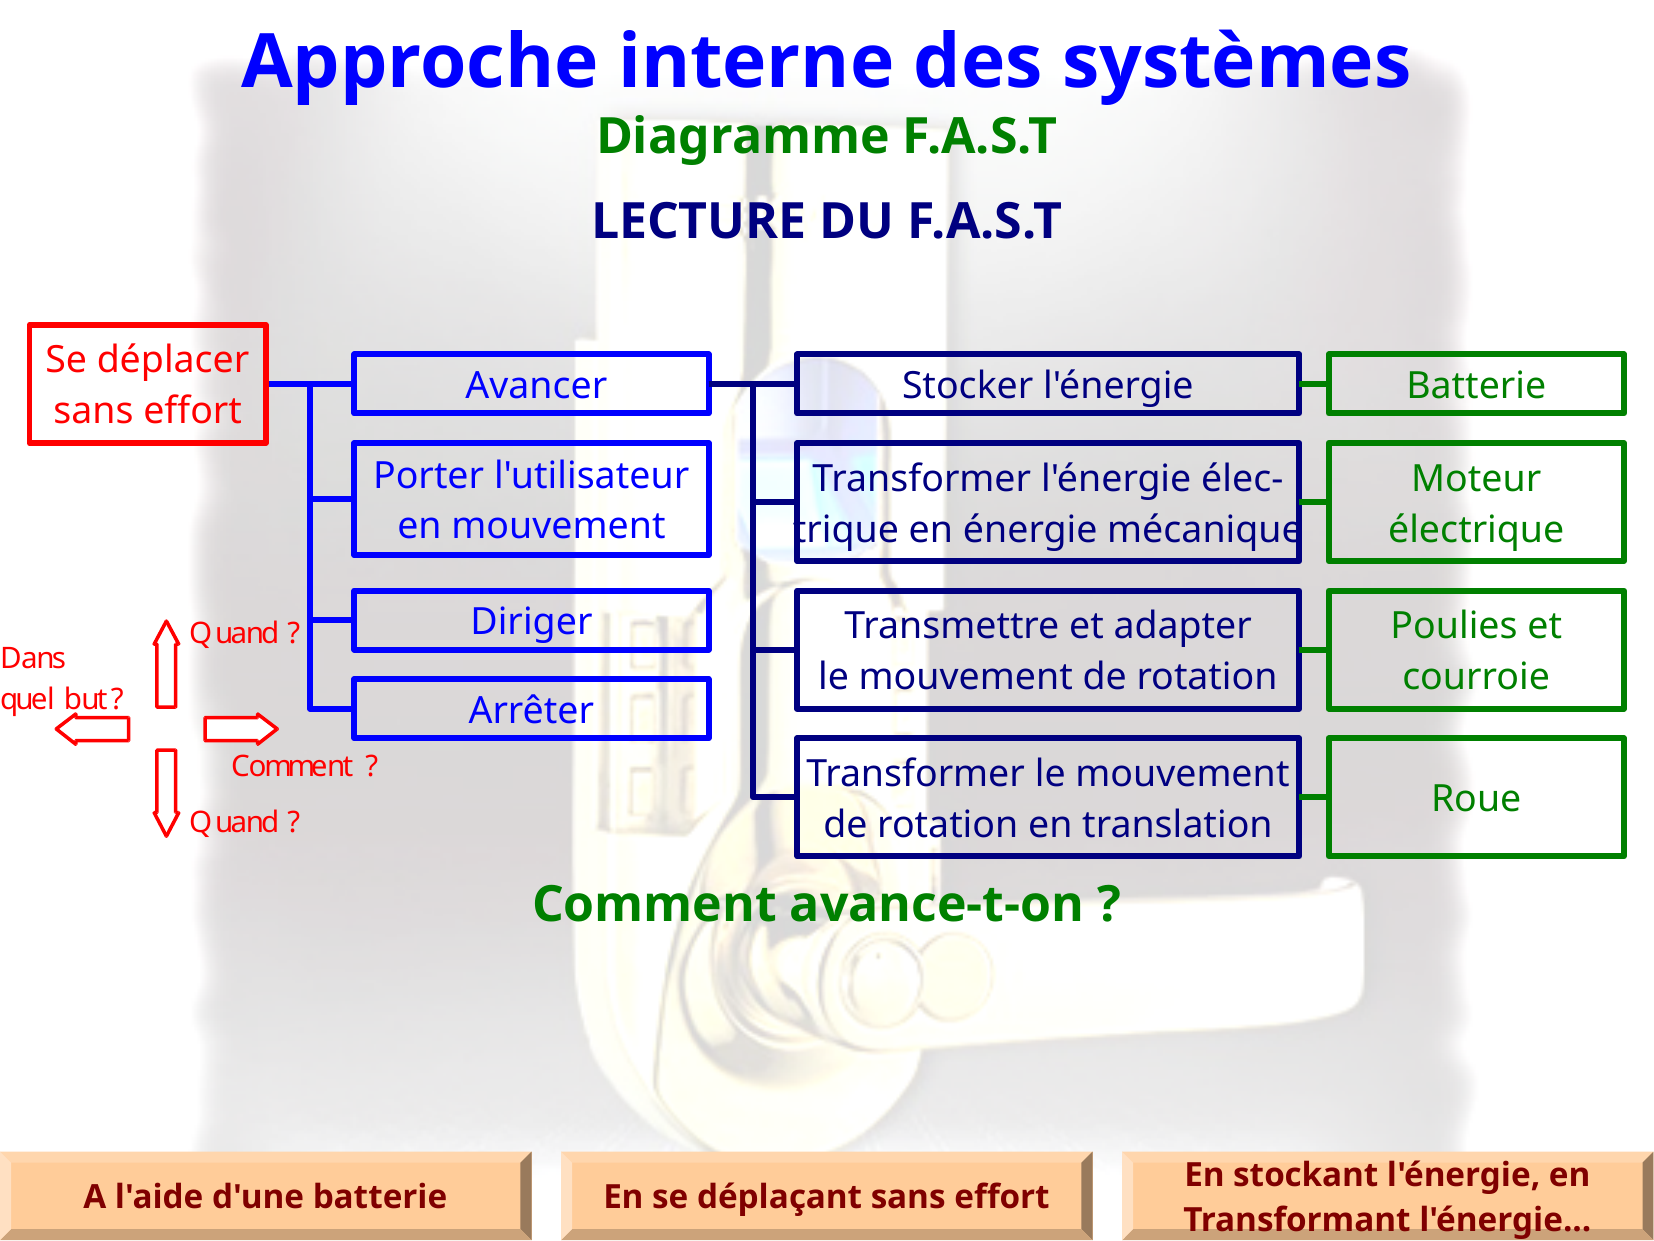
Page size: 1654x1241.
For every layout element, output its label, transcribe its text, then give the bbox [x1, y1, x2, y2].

text_box En stockant l'énergie, en Transformant l'énergie... [1134, 1163, 1642, 1229]
text_box Arrêter [384, 679, 709, 739]
text_box Diagramme F.A.S.T [0, 92, 1654, 178]
text_box En se déplaçant sans effort [573, 1163, 1081, 1229]
text_box LECTURE DU F.A.S.T [562, 1151, 1092, 1163]
text_box Roue [1328, 738, 1625, 857]
text_box A l'aide d'une batterie [12, 1163, 520, 1229]
text_box Stocker l'énergie [797, 354, 1300, 414]
text_box Transformer le mouvement de rotation en translation [797, 738, 1300, 857]
text_box LECTURE DU F.A.S.T [0, 178, 1654, 262]
text_box Perdu ! Cherchez en haut et en bas... [1, 1151, 531, 1163]
text_box Comment avance-t-on ? [0, 860, 1654, 945]
text_box Moteur électrique [1328, 442, 1625, 562]
text_box Batterie [1328, 354, 1625, 414]
text_box Porter l'utilisateur en mouvement [354, 442, 709, 556]
text_box Transformer l'énergie élec- trique en énergie mécanique [797, 442, 1300, 562]
chart [0, 610, 384, 857]
text_box Transmettre et adapter le mouvement de rotation [797, 590, 1300, 709]
text_box Quand on transforme l'énergie Électrique en énergie... [1123, 1151, 1653, 1163]
text_box Poulies et courroie [1328, 590, 1625, 709]
text_box Diriger [354, 590, 709, 650]
text_box Se déplacer sans effort [29, 324, 266, 443]
text_box Avancer [354, 354, 709, 414]
